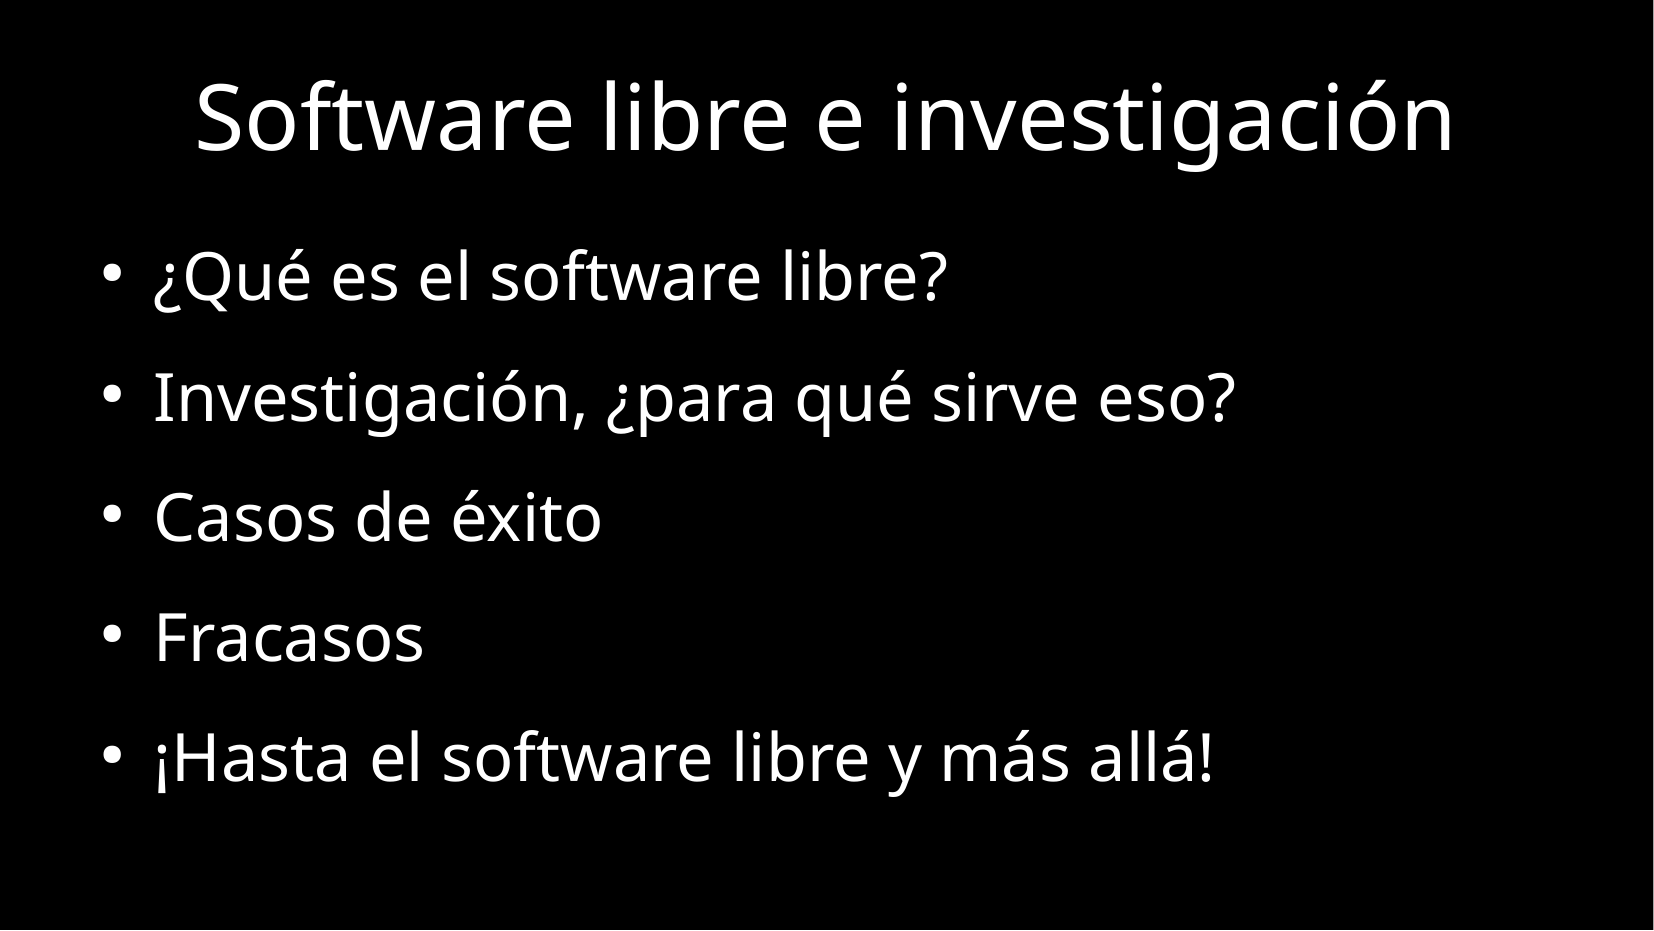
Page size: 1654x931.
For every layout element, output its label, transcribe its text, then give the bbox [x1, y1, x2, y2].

title Software libre e investigación [82, 37, 1571, 193]
list ¿Qué es el software libre? Investigación, ¿para qué sirve eso? Casos de éxito Fracasos ¡Hasta el software libre y más allá! [82, 229, 1571, 837]
